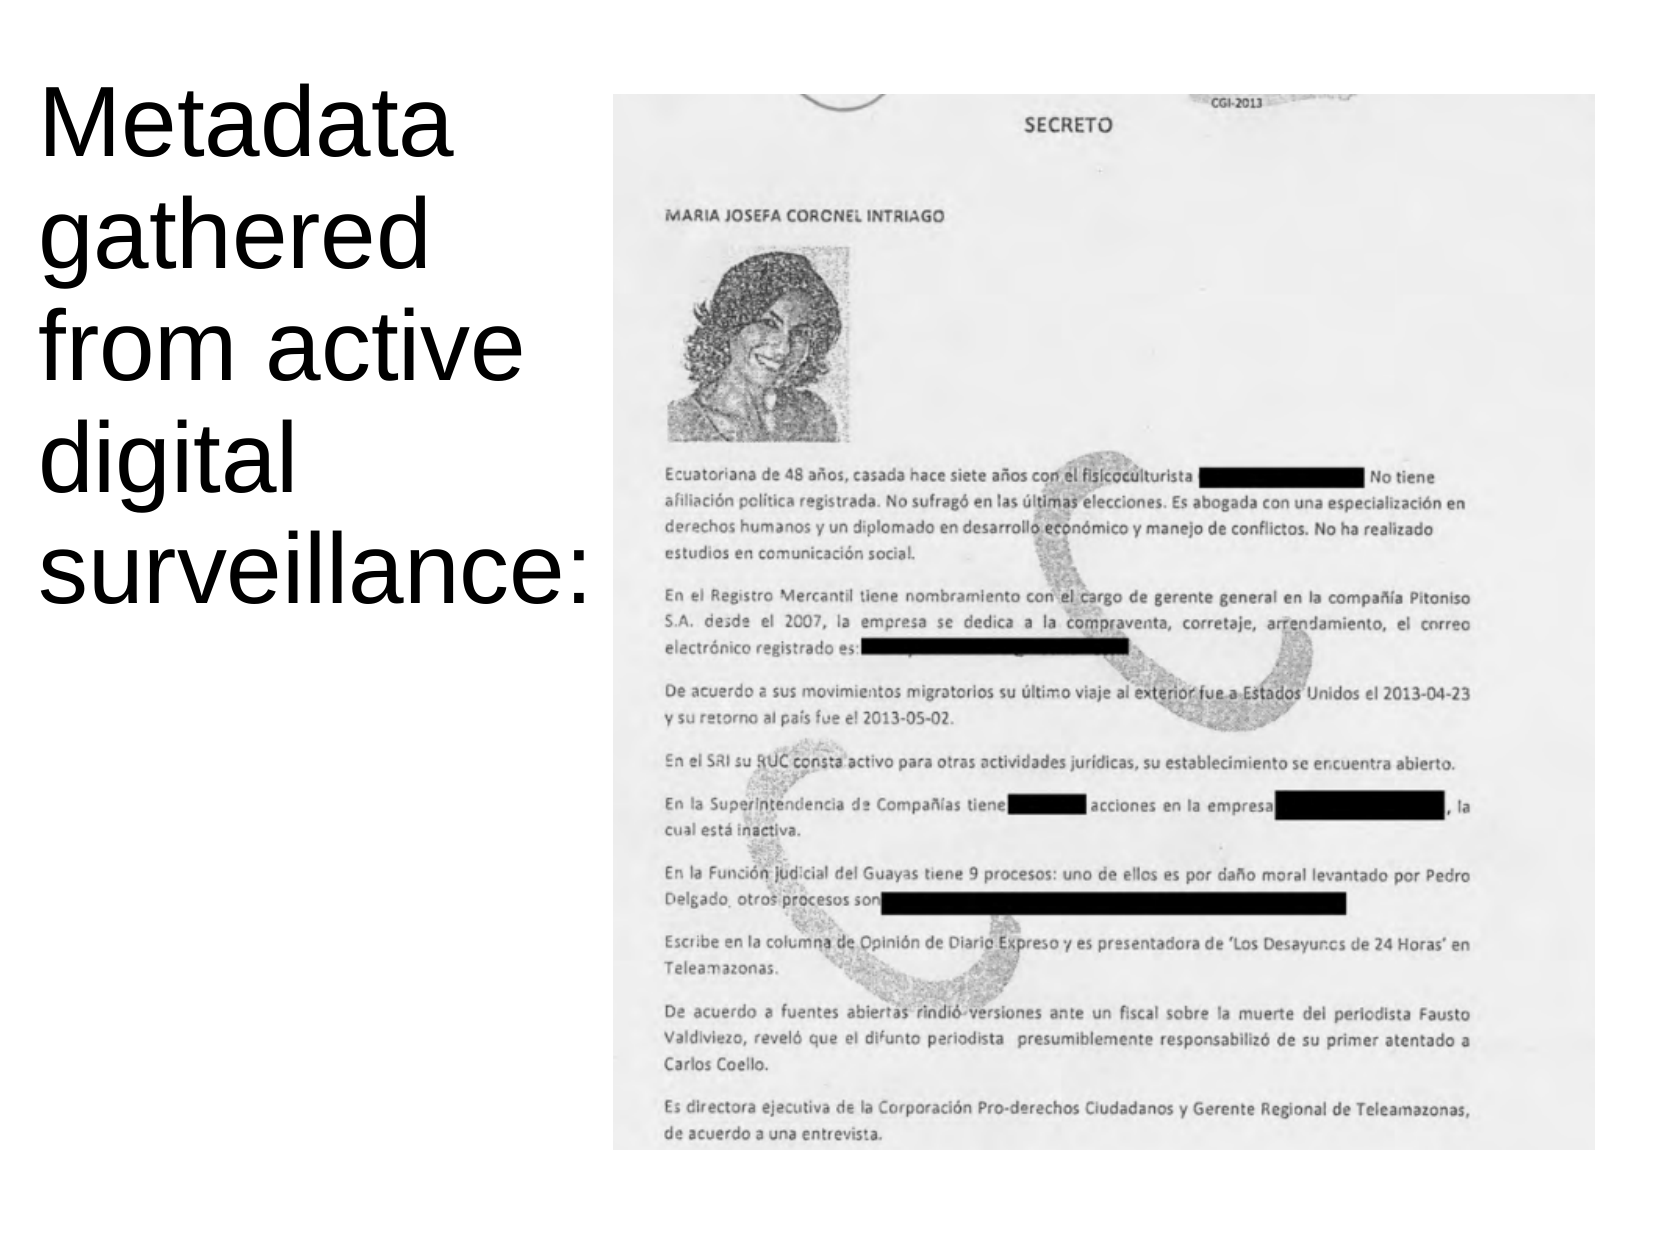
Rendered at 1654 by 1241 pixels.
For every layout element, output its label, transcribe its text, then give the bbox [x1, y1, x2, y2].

text_box Metadata gathered from active digital surveillance: [23, 59, 614, 686]
picture [613, 94, 1595, 1150]
